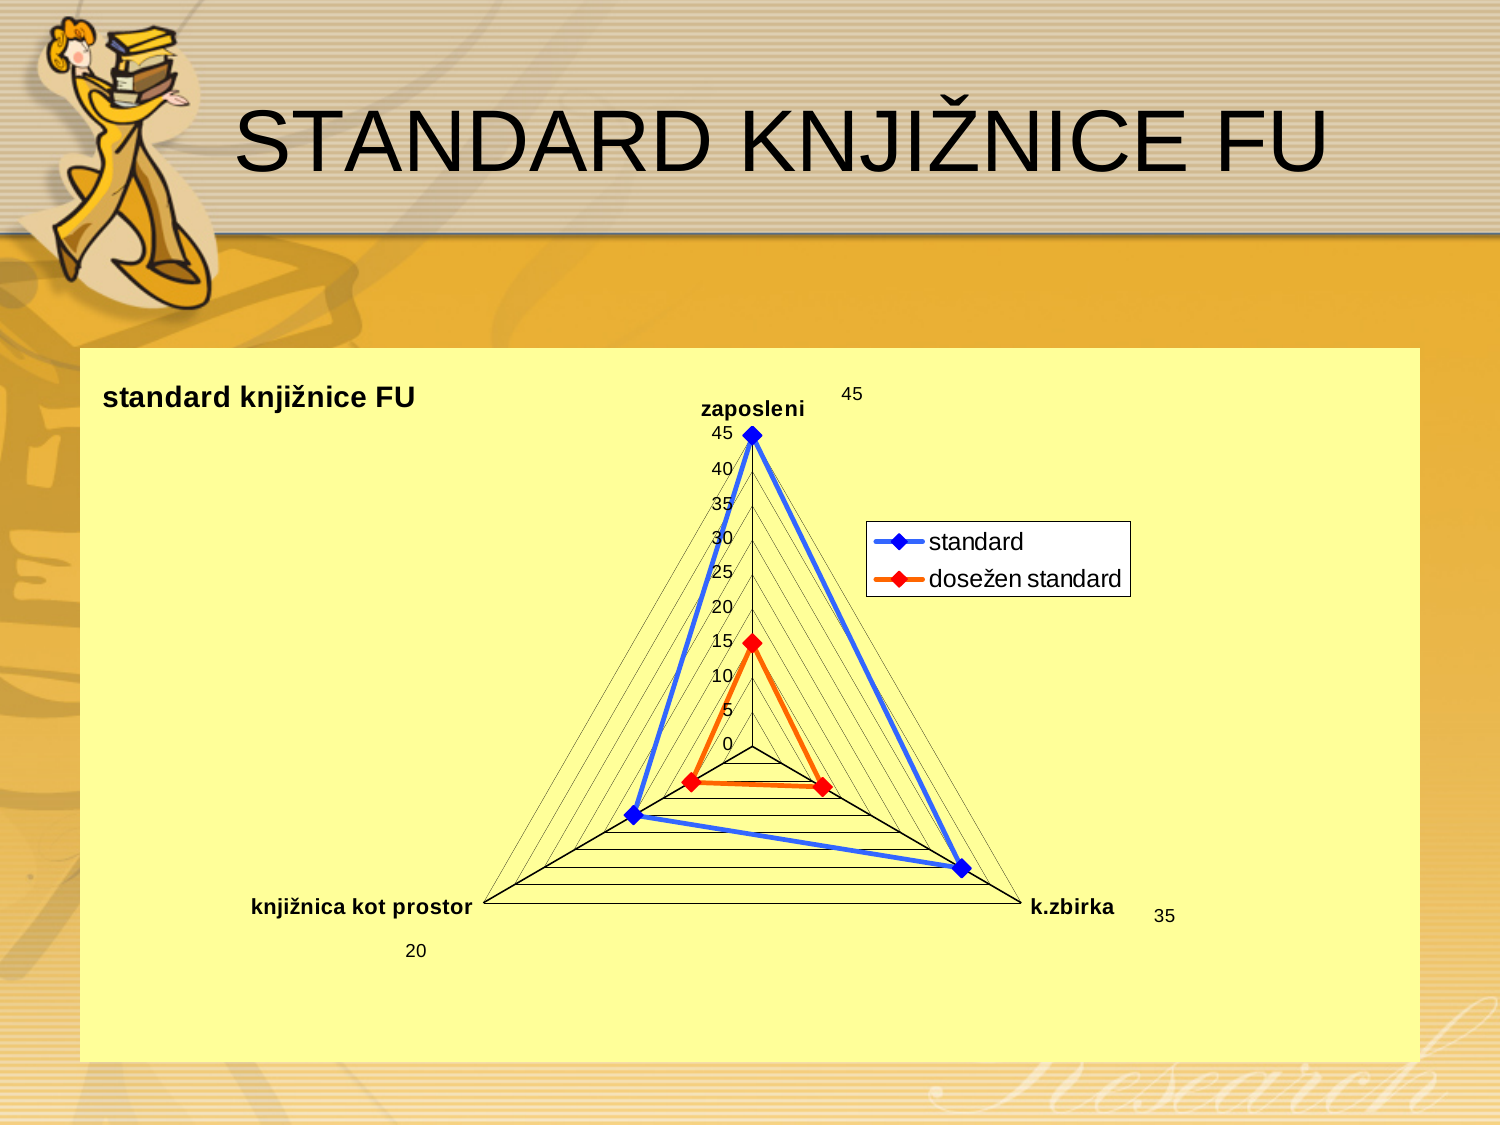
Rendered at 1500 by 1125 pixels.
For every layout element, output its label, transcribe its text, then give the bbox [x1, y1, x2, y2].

chart [72, 340, 1428, 1069]
title STANDARD KNJIŽNICE FU [218, 42, 1471, 197]
picture [0, 0, 1500, 1125]
